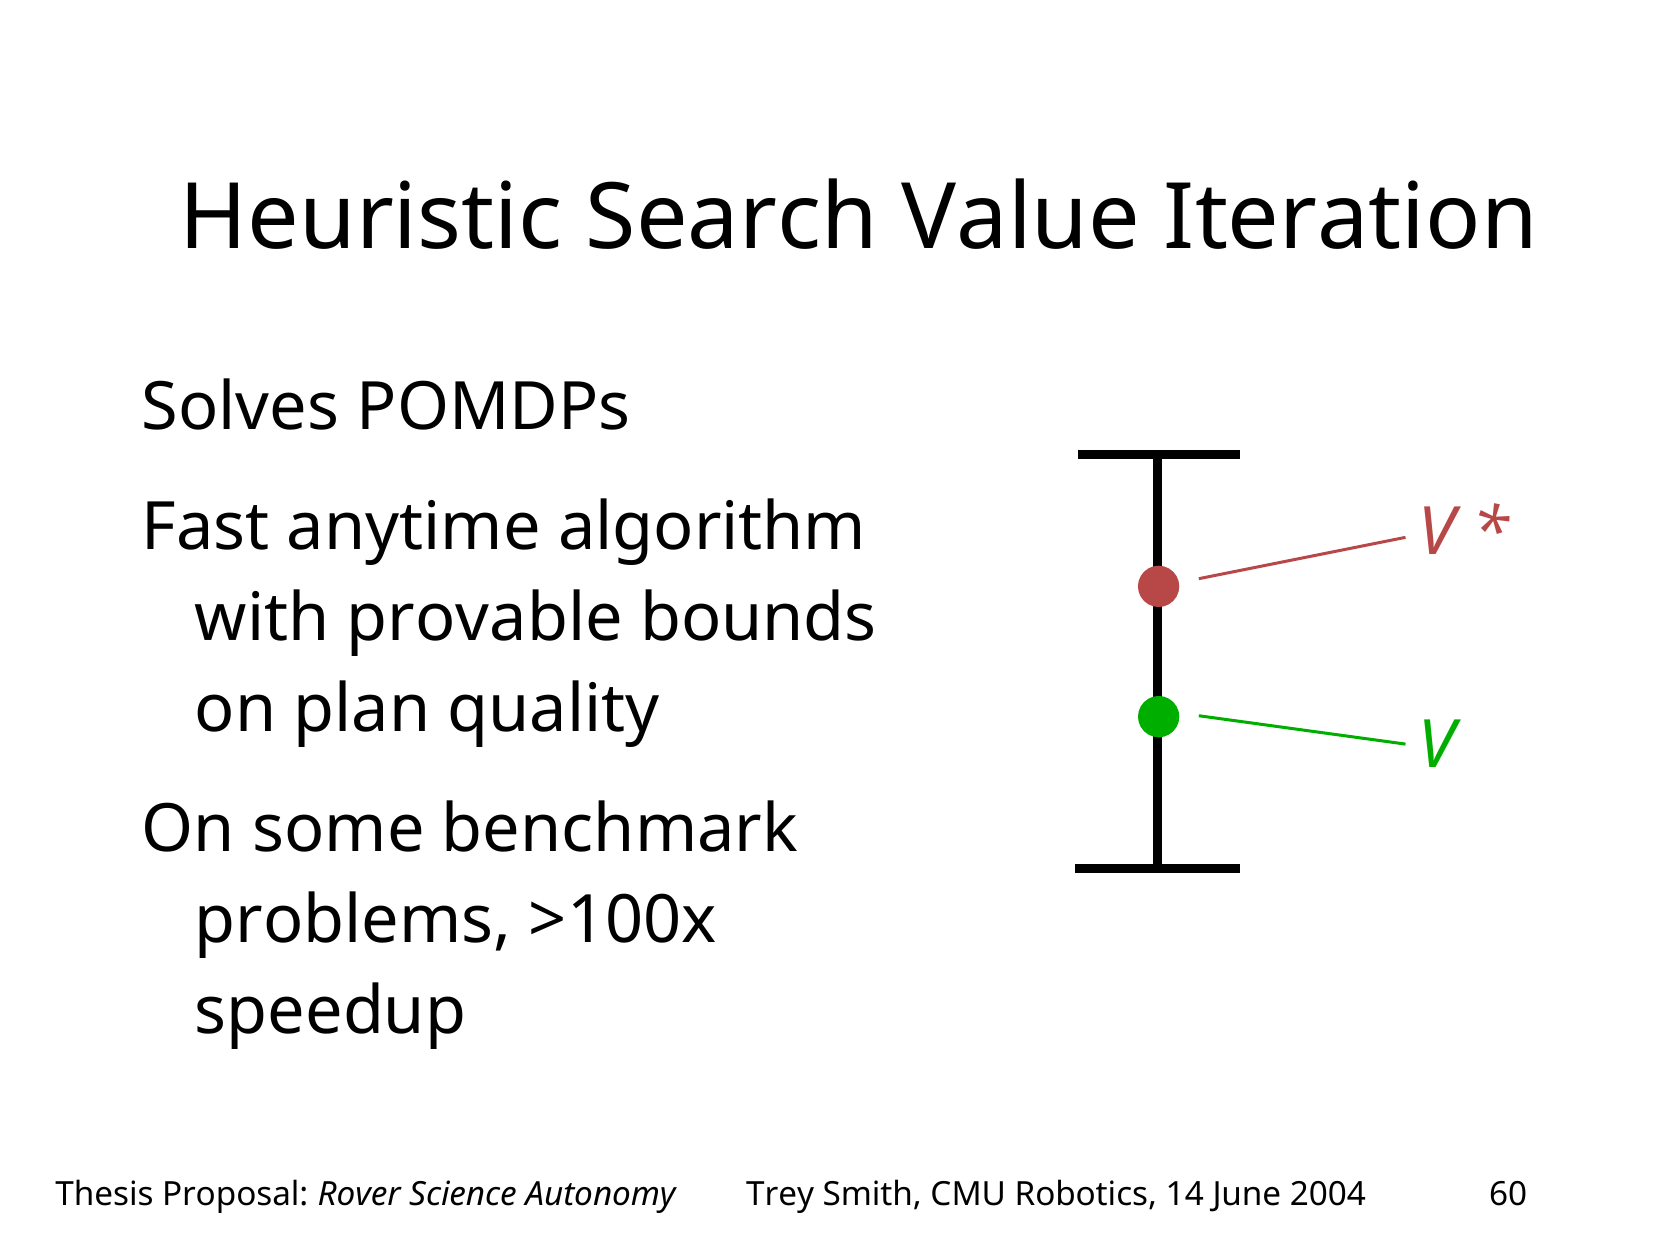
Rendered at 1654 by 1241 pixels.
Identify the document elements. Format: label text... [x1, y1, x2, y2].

text_box V [1418, 695, 1560, 786]
text_box V * [1418, 483, 1571, 573]
list Solves POMDPs Fast anytime algorithm with provable bounds on plan quality On some benchmark problems, >100x speedup [124, 358, 910, 1141]
text_box [1137, 565, 1180, 608]
title Heuristic Search Value Iteration [124, 88, 1595, 339]
text_box [1137, 695, 1180, 738]
